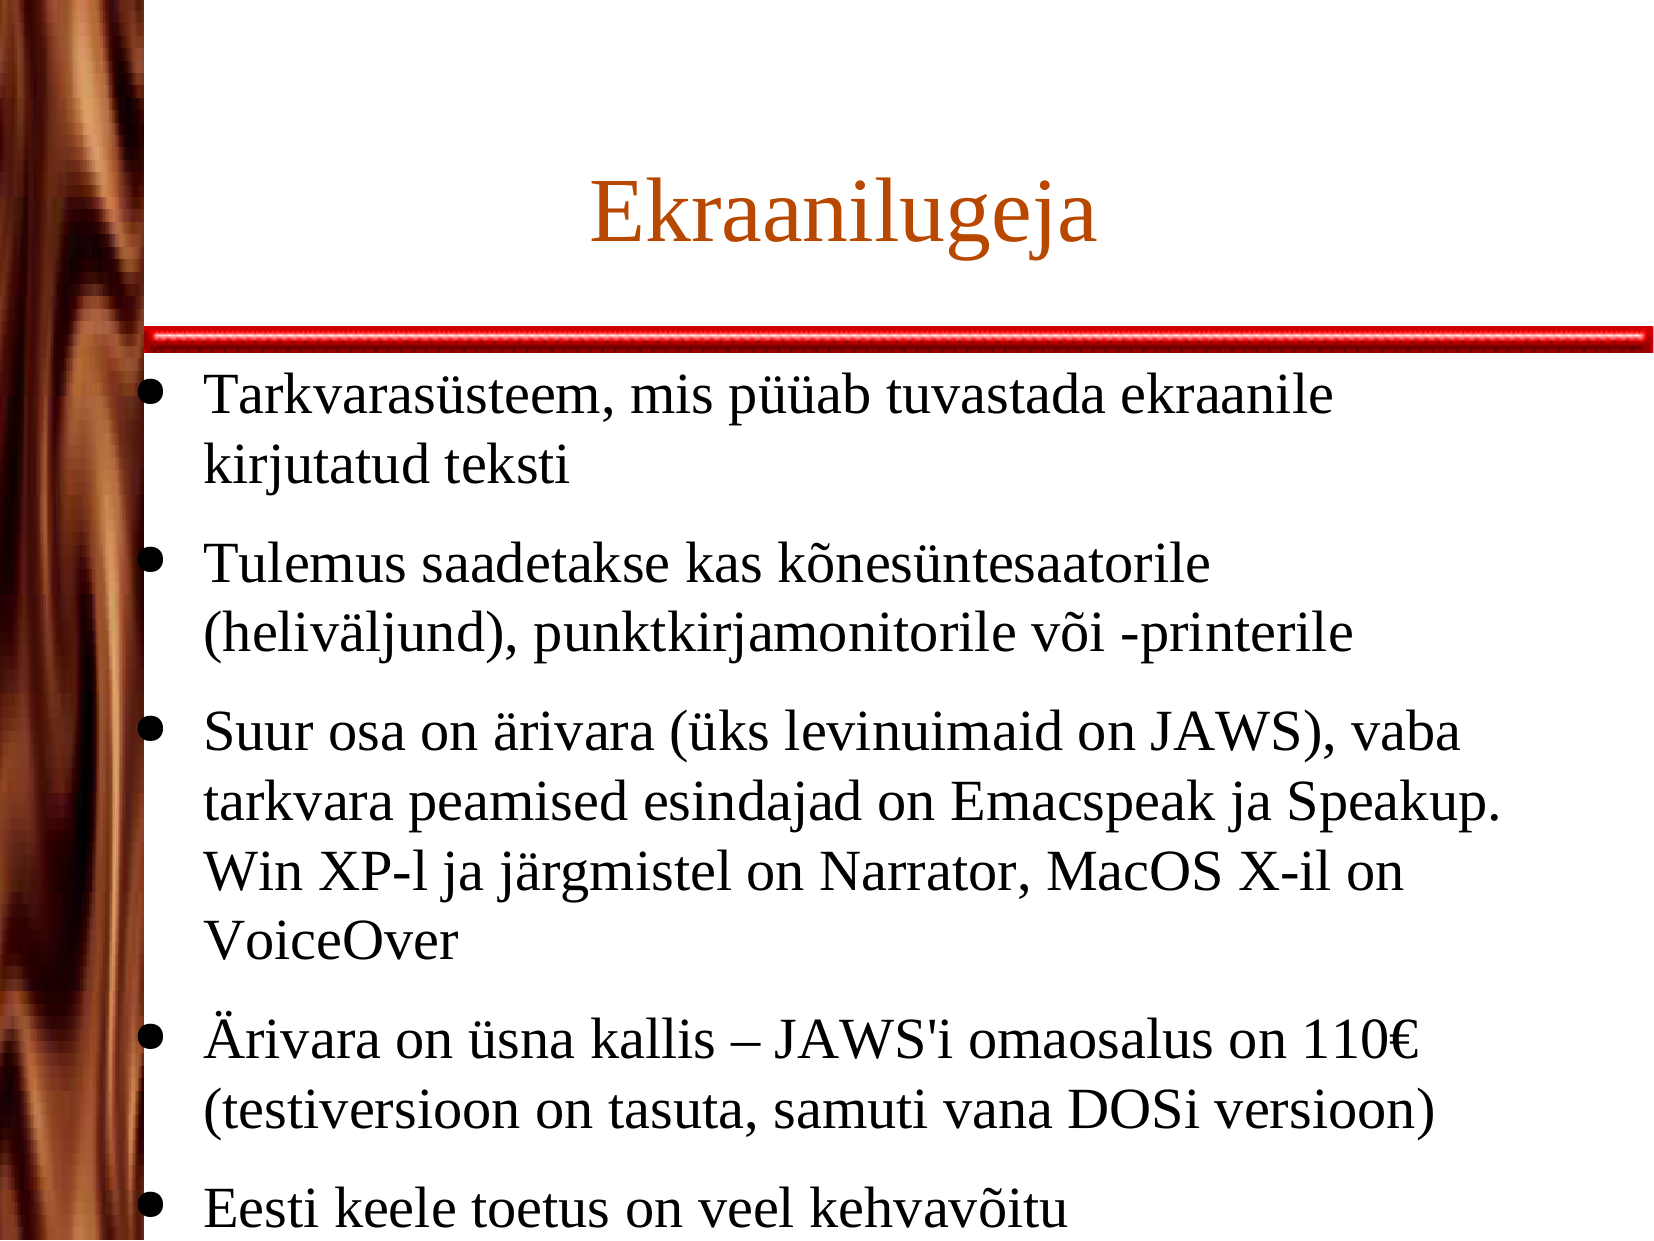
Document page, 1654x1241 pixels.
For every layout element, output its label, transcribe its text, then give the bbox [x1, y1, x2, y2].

picture [0, 0, 1654, 1240]
title Ekraanilugeja [121, 100, 1533, 312]
list Tarkvarasüsteem, mis püüab tuvastada ekraanile kirjutatud teksti Tulemus saadetakse kas kõnesüntesaatorile (heliväljund), punktkirjamonitorile või -printerile Suur osa on ärivara (üks levinuimaid on JAWS), vaba tarkvara peamised esindajad on Emacspeak ja Speakup. Win XP-l ja järgmistel on Narrator, MacOS X-il on VoiceOver Ärivara on üsna kallis – JAWS'i omaosalus on 110€ (testiversioon on tasuta, samuti vana DOSi versioon) Eesti keele toetus on veel kehvavõitu [121, 356, 1533, 1238]
